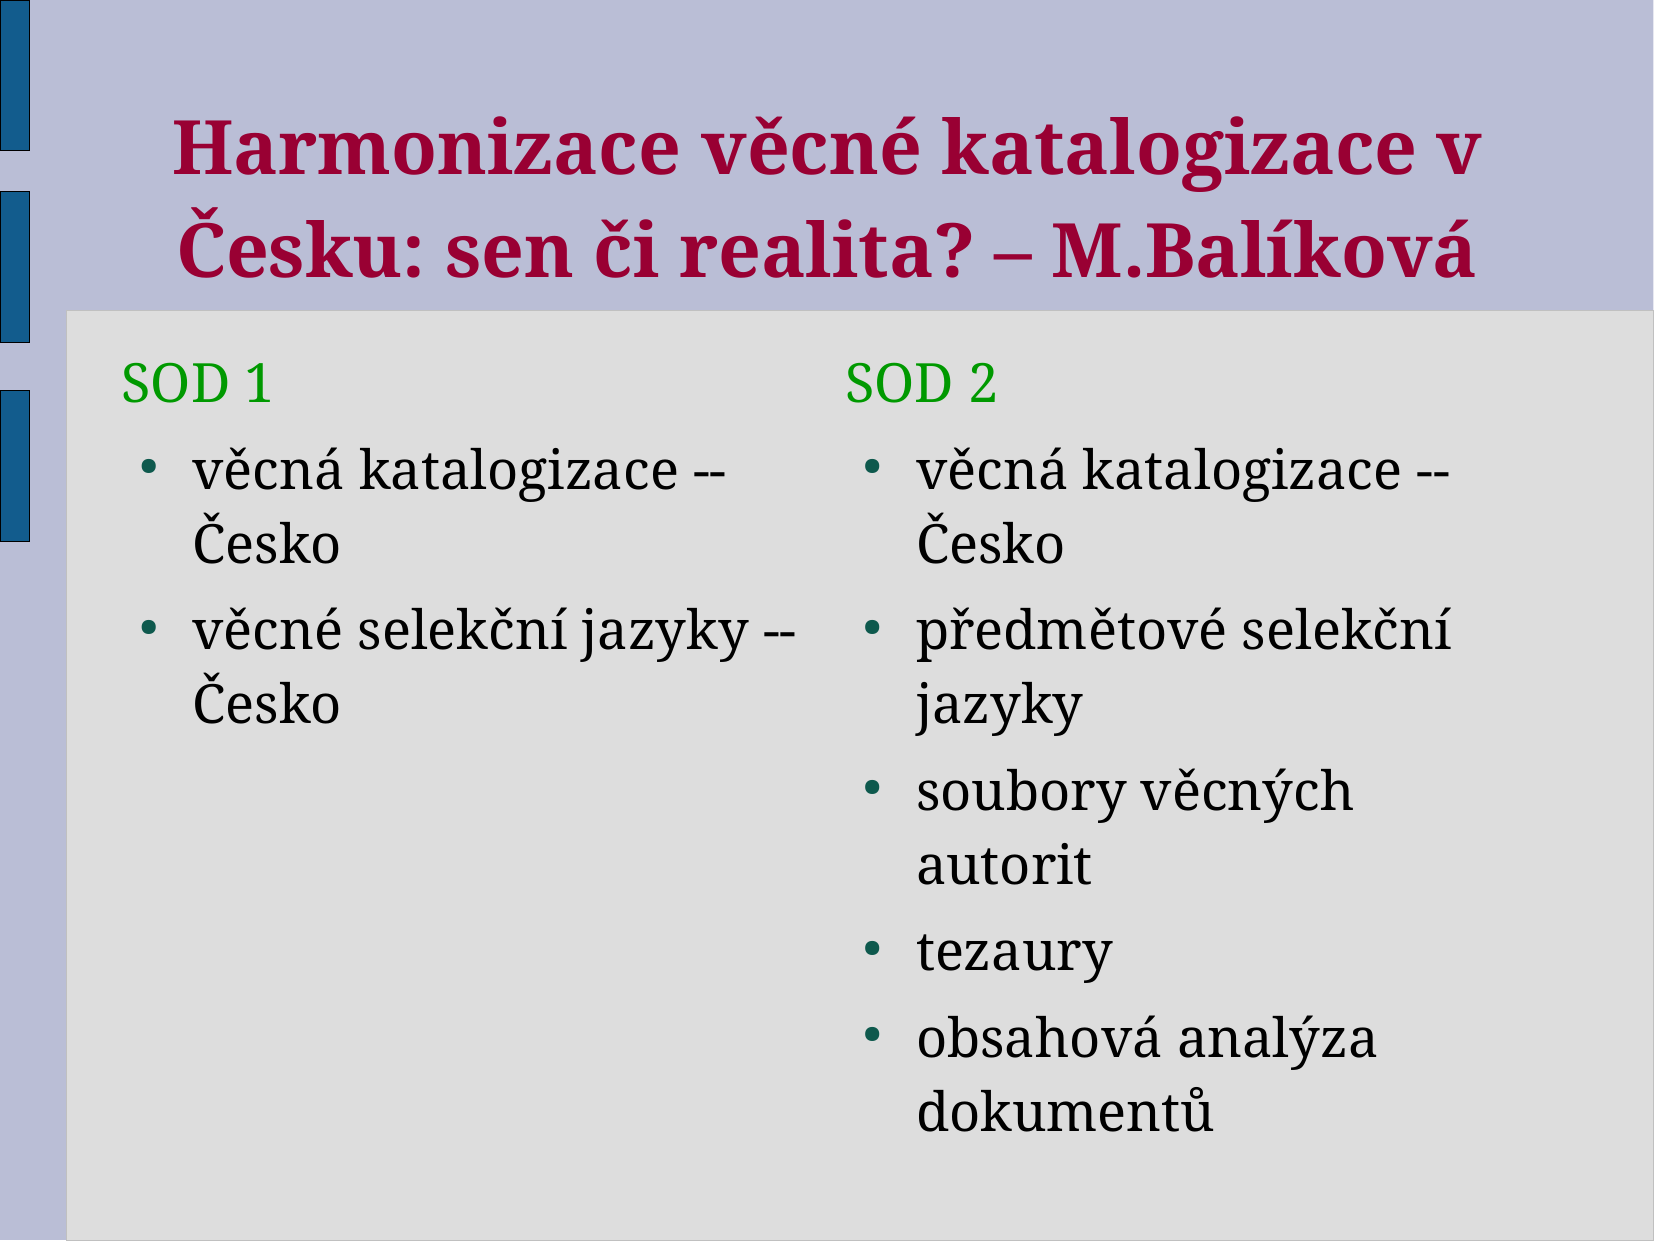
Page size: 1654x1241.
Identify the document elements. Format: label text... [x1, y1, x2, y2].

title Harmonizace věcné katalogizace v Česku: sen či realita? – M.Balíková [121, 91, 1534, 299]
list SOD 2 věcná katalogizace -- Česko předmětové selekční jazyky soubory věcných autorit tezaury obsahová analýza dokumentů [845, 344, 1535, 1112]
list SOD 1 věcná katalogizace -- Česko věcné selekční jazyky -- Česko [121, 344, 811, 1127]
